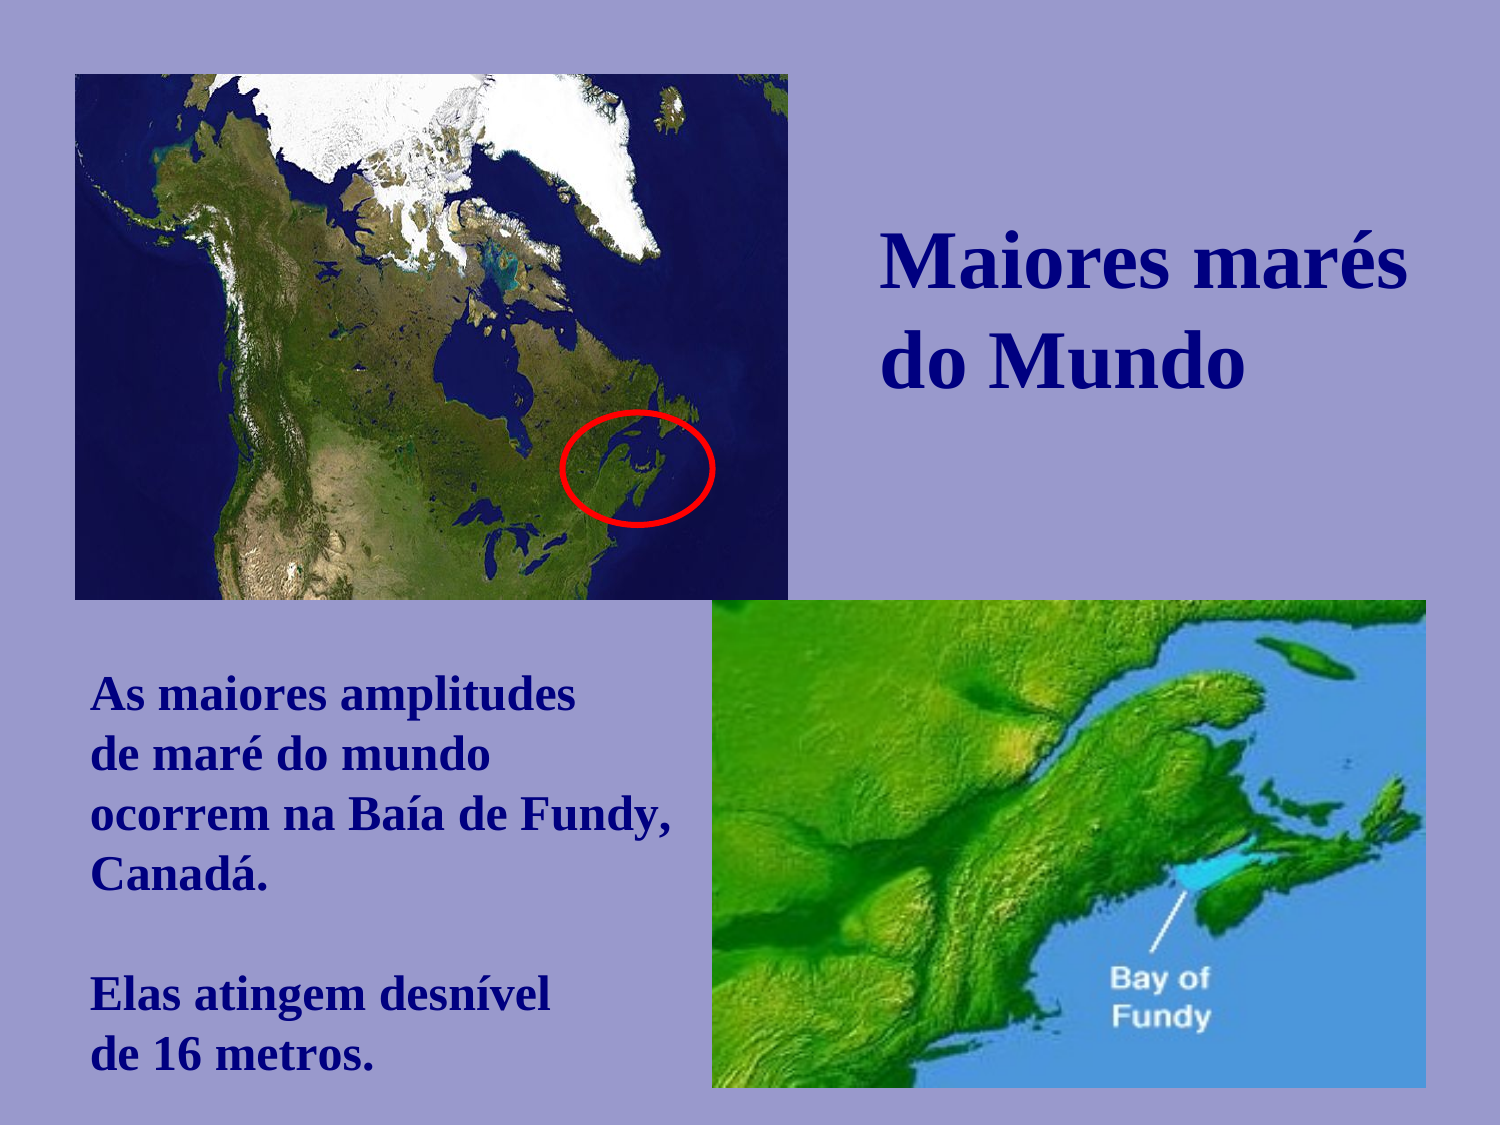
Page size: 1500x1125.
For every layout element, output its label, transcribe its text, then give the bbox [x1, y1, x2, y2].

text_box As maiores amplitudes de maré do mundo ocorrem na Baía de Fundy, Canadá. Elas atingem desnível de 16 metros. [75, 652, 687, 1088]
picture [75, 74, 1426, 1088]
text_box Maiores marés do Mundo [865, 197, 1426, 413]
